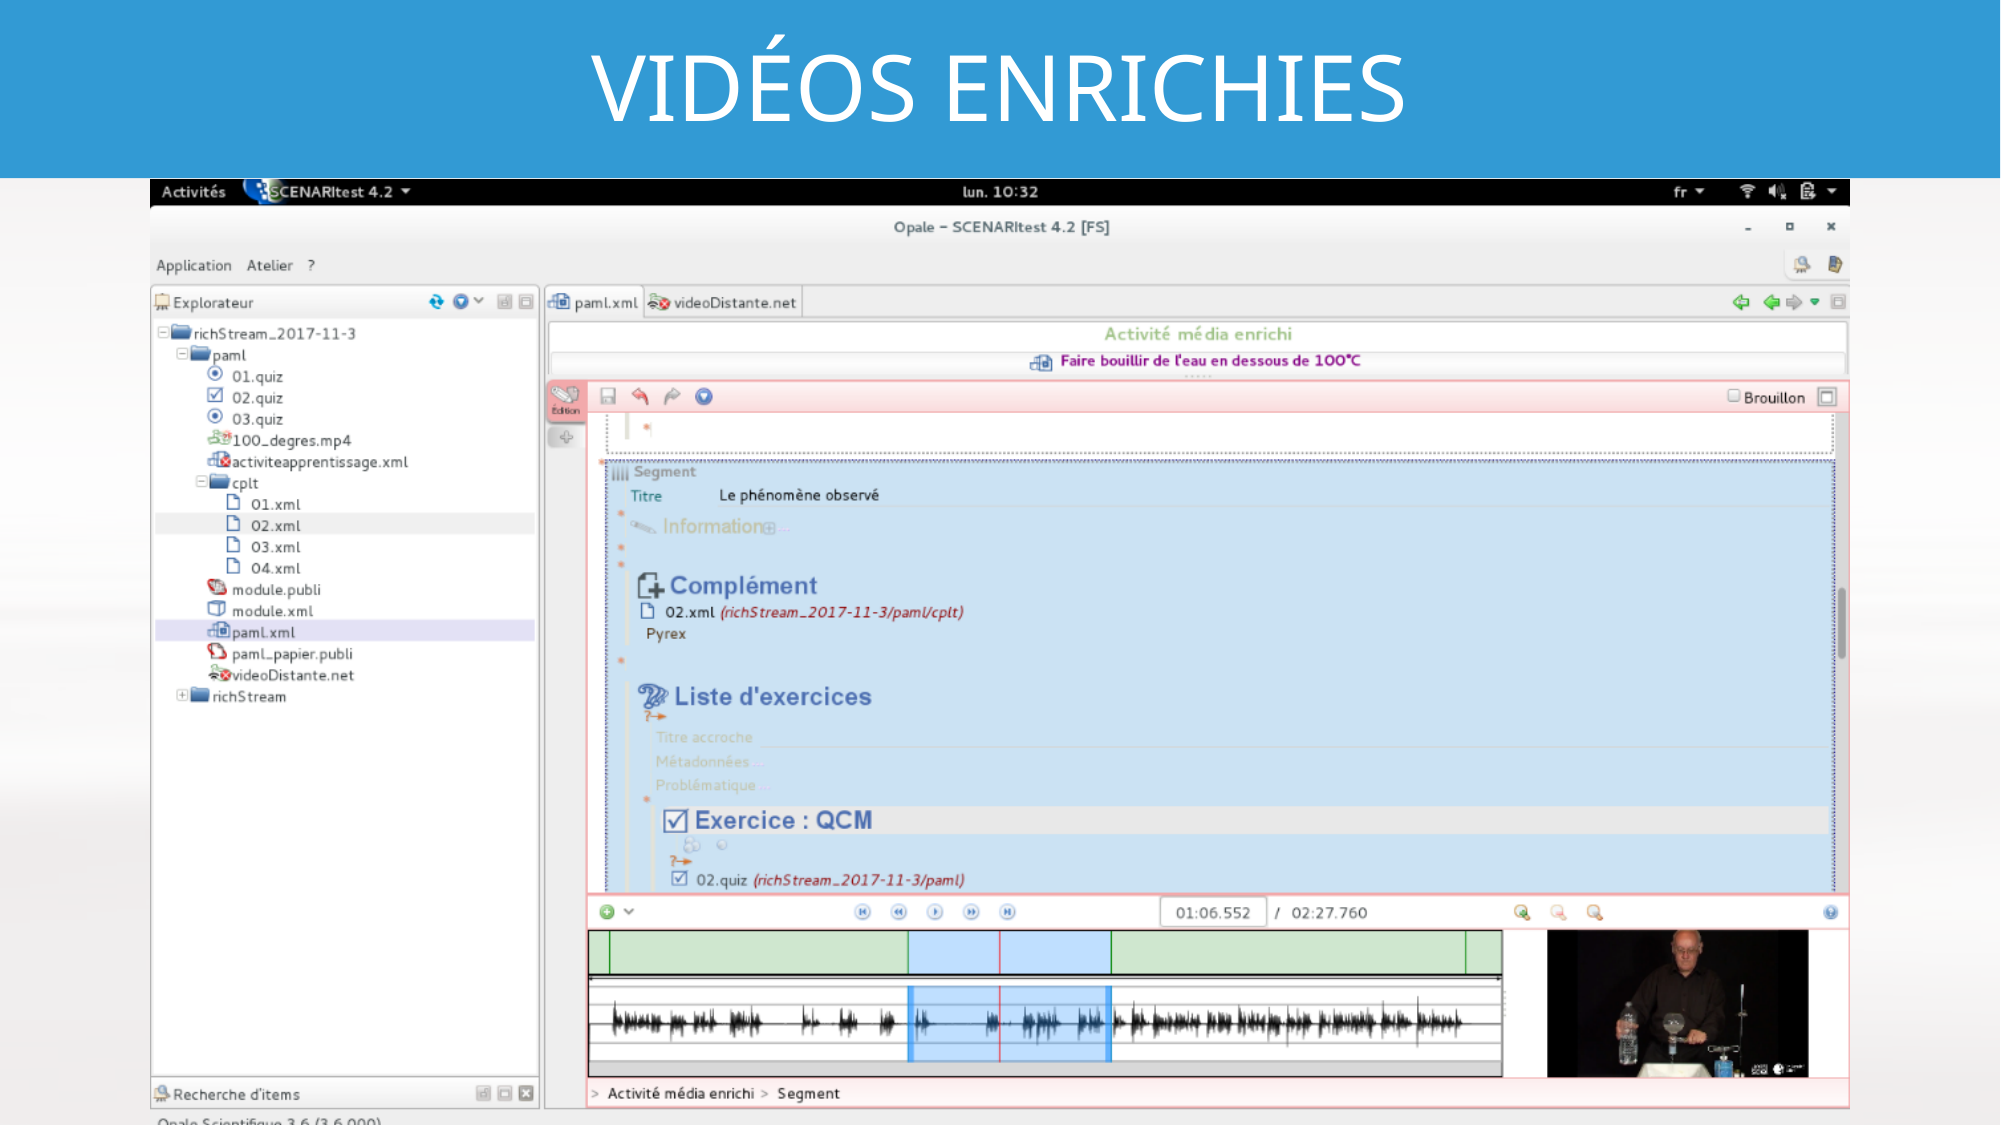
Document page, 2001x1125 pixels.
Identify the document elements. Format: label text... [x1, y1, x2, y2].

picture [150, 179, 1850, 1125]
text_box Vidéos enrichies [0, 0, 2000, 173]
